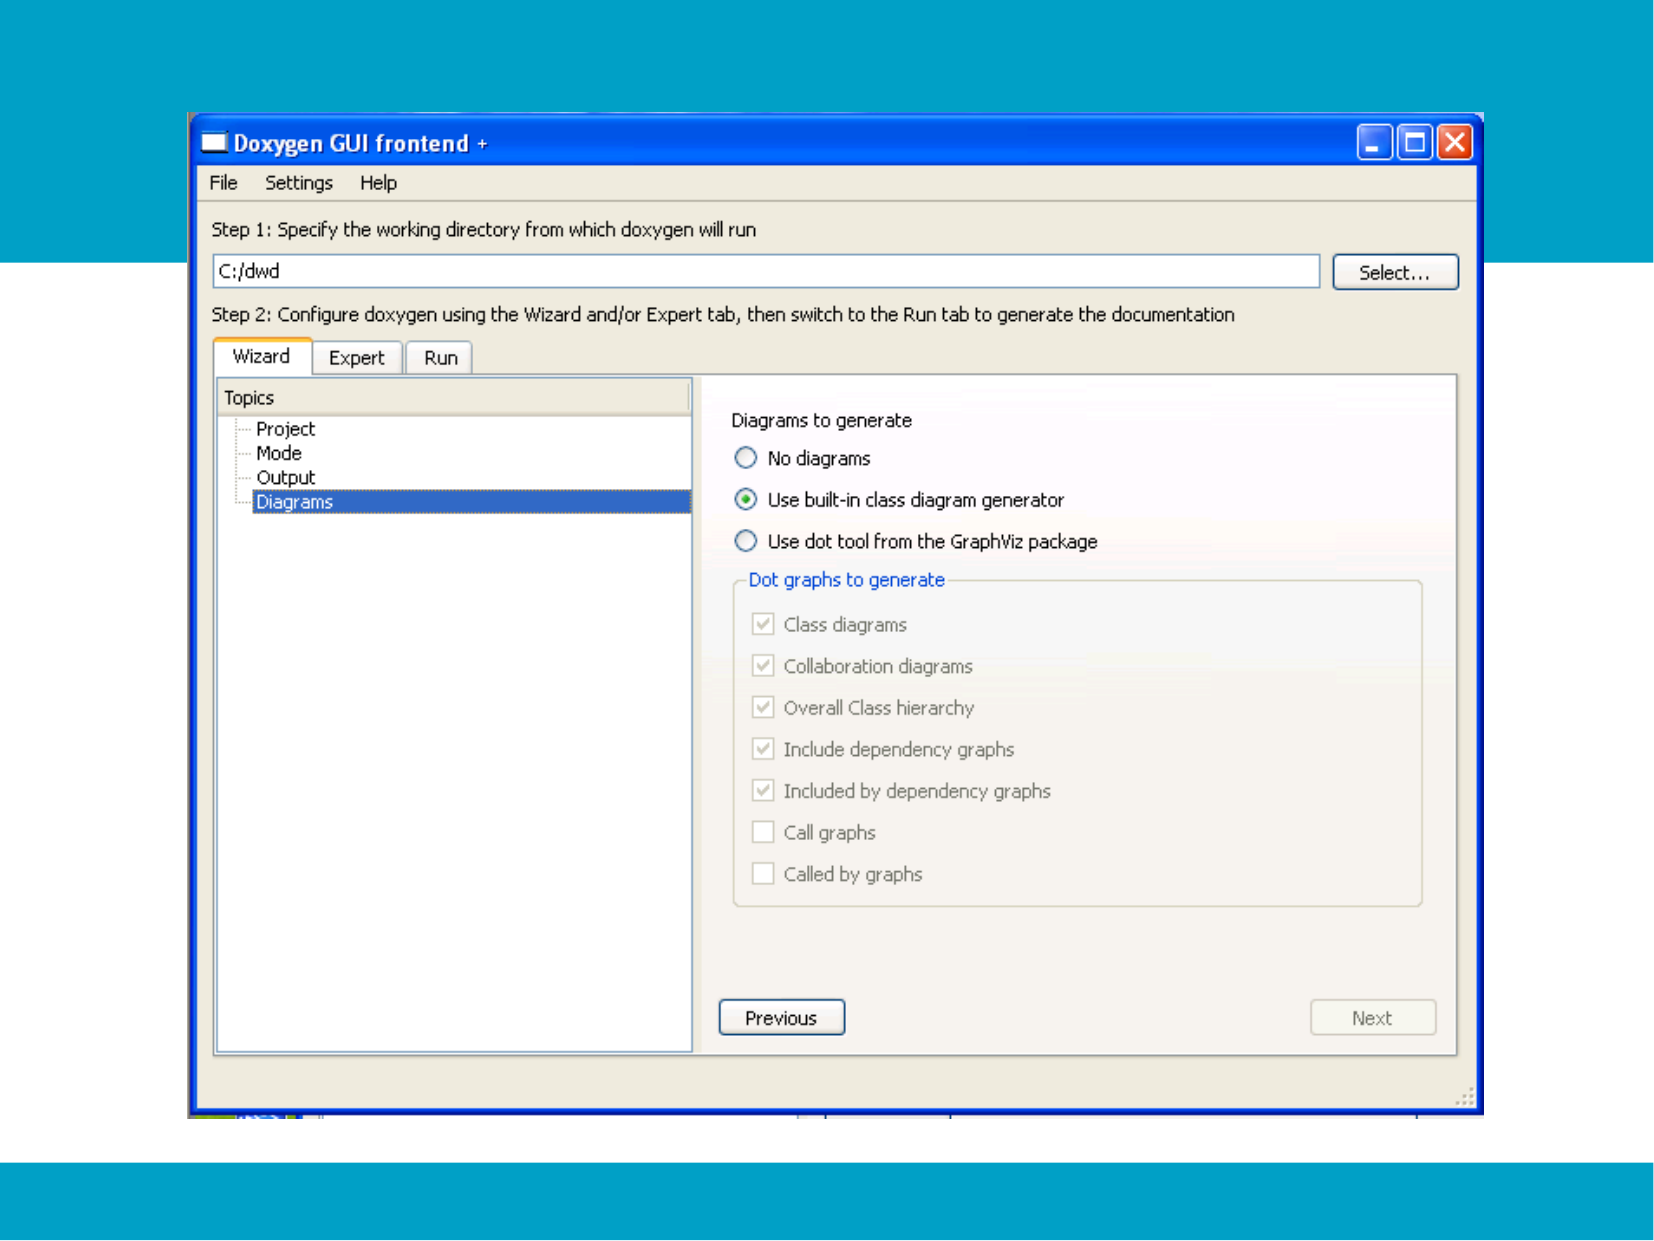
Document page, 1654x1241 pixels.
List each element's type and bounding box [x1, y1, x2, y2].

picture [187, 113, 1484, 1119]
